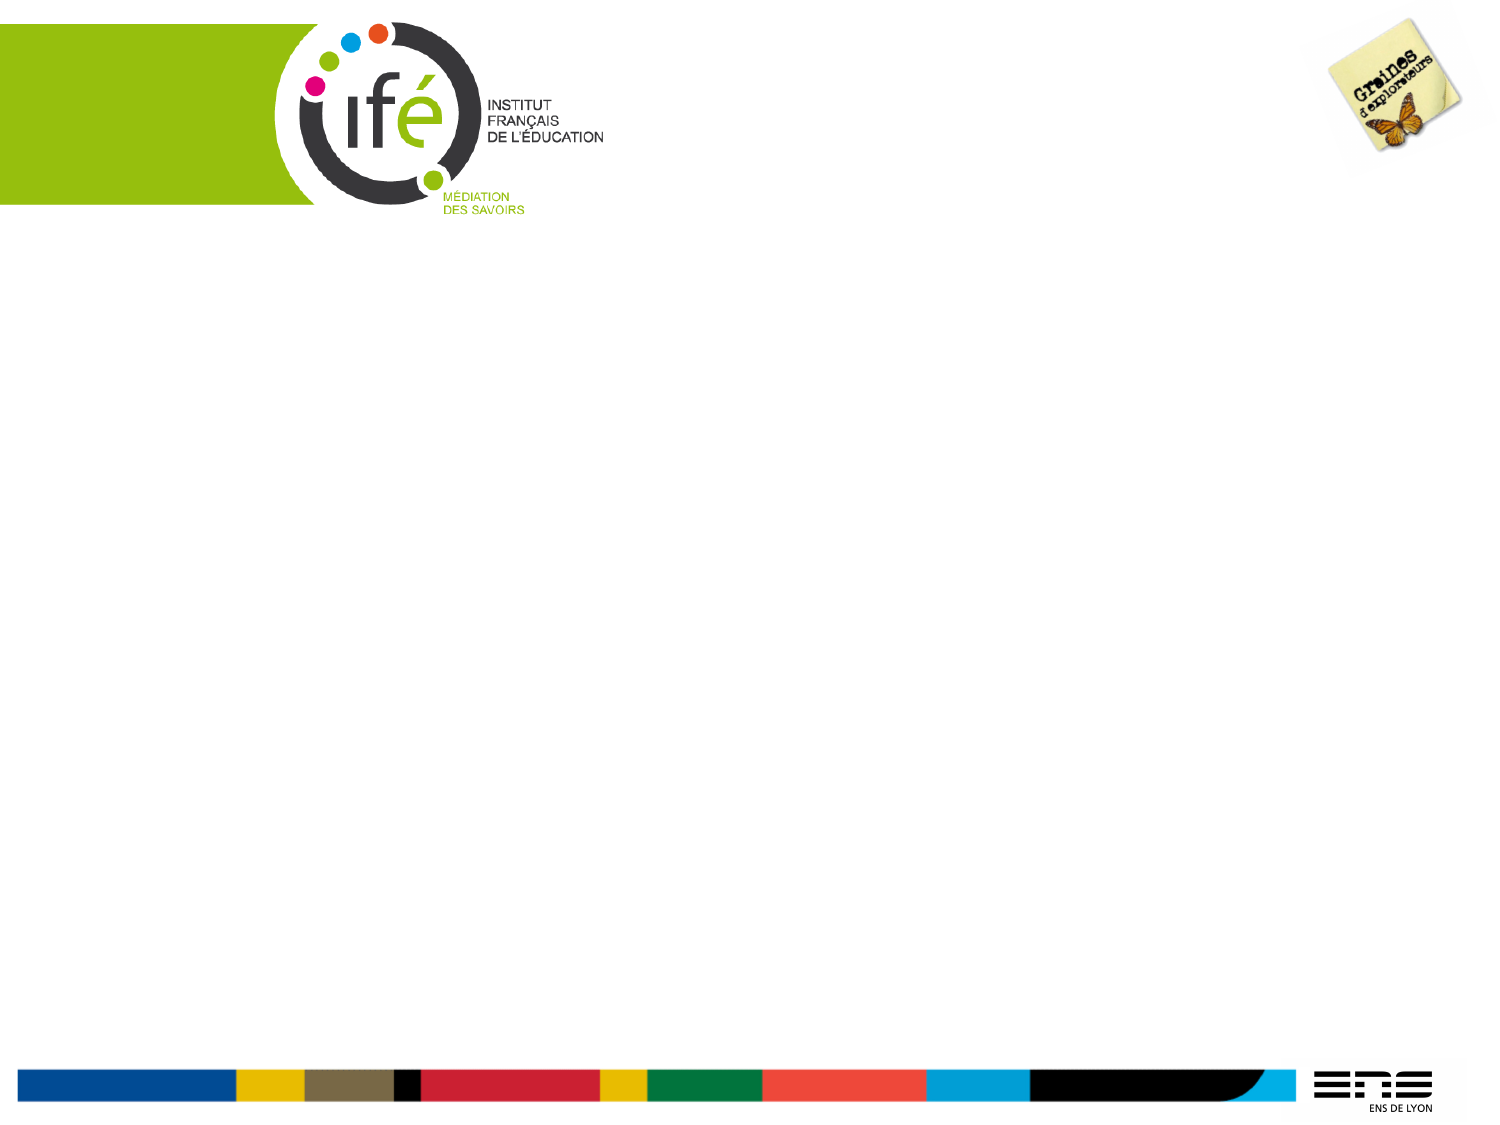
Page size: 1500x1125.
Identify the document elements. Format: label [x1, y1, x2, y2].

picture [17, 1058, 1467, 1122]
picture [0, 0, 603, 232]
picture [1299, 0, 1497, 178]
